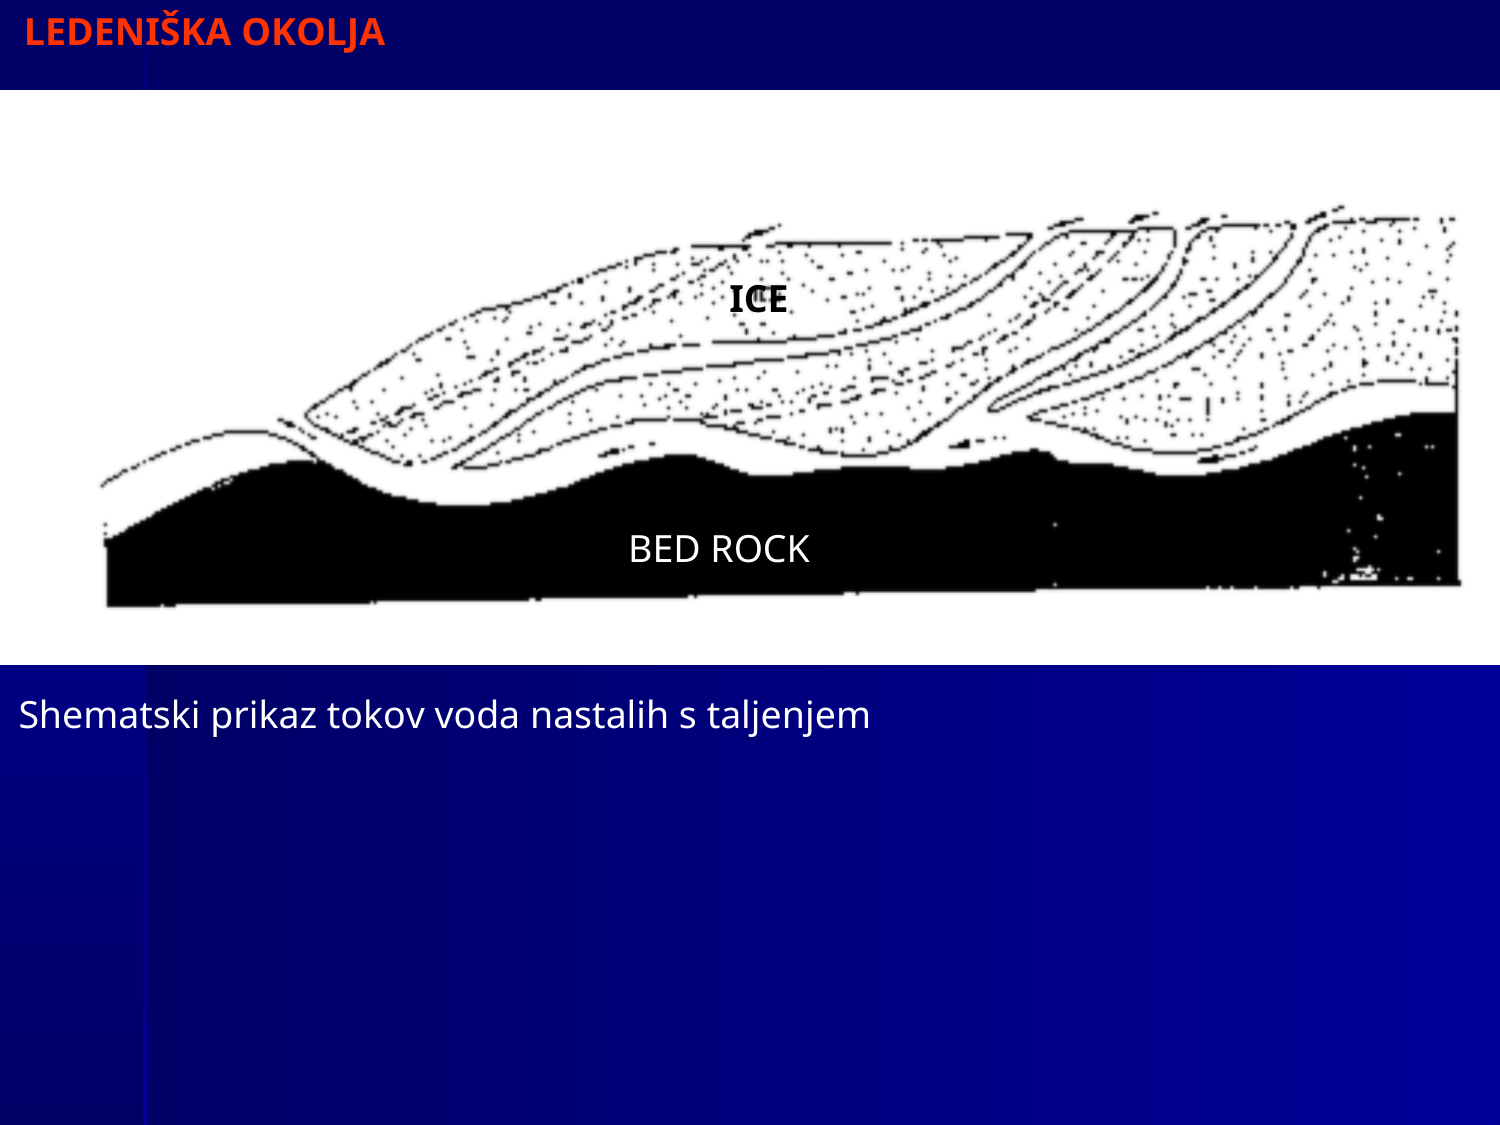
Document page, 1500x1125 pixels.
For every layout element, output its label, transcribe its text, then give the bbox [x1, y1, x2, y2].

text_box Shematski prikaz tokov voda nastalih s taljenjem [3, 683, 897, 744]
text_box LEDENIŠKA OKOLJA [9, 0, 401, 61]
picture [0, 90, 1500, 665]
text_box BED ROCK [613, 517, 826, 579]
text_box ICE [714, 267, 869, 328]
